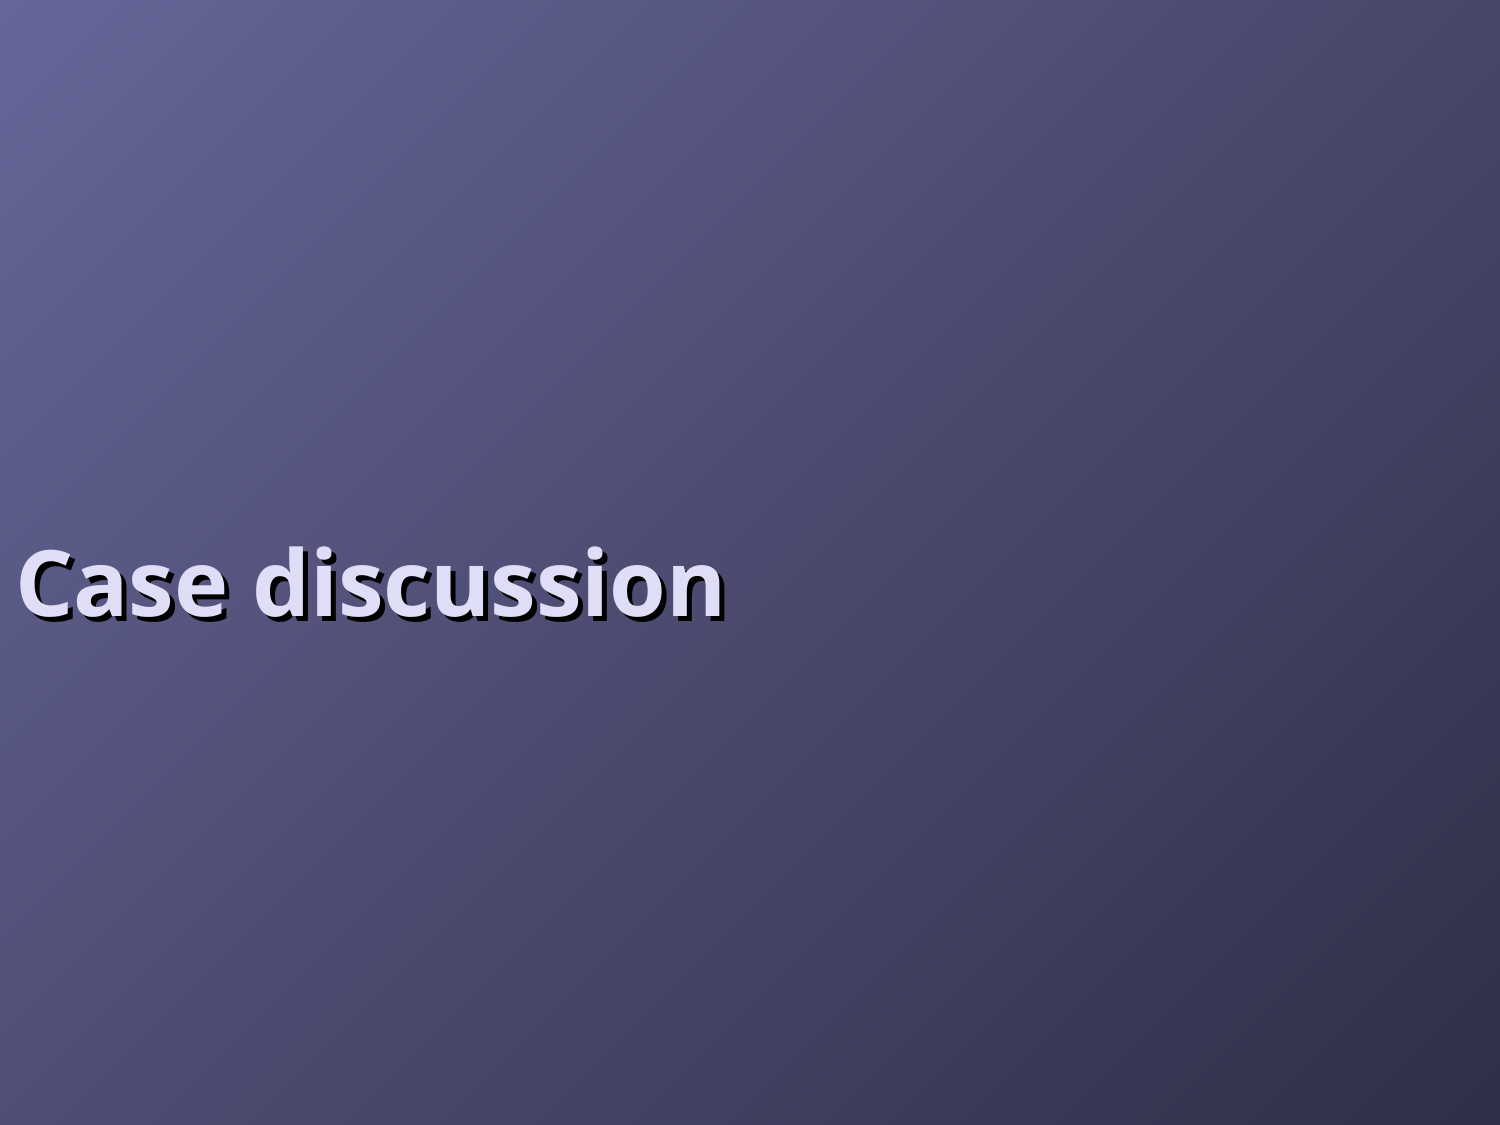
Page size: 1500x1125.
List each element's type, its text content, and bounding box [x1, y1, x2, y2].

title Case discussion [0, 487, 1500, 676]
